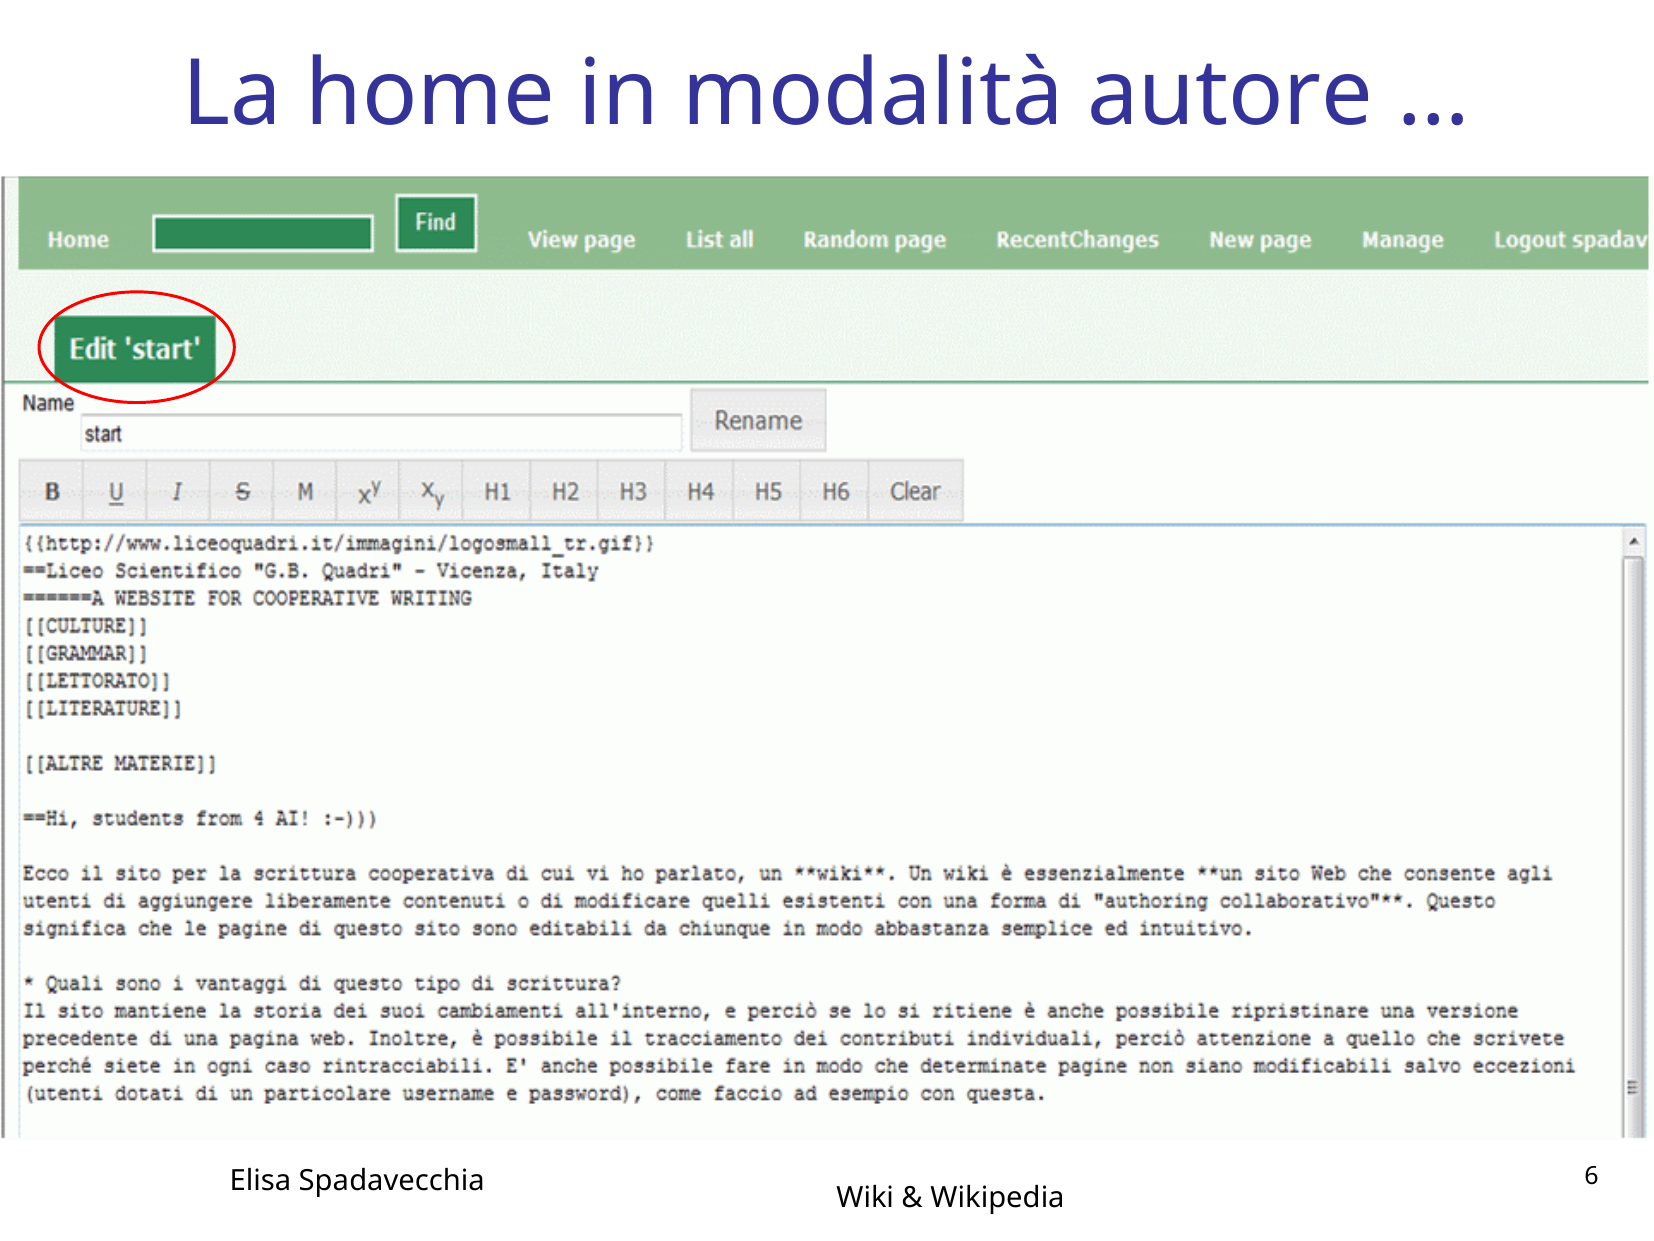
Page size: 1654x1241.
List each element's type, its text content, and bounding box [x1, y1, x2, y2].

text_box Wiki & Wikipedia [644, 1170, 1257, 1241]
text_box Elisa Spadavecchia [214, 1153, 749, 1237]
title La home in modalità autore … [82, 0, 1571, 192]
picture [0, 175, 1654, 1140]
text_box <numero> [1529, 1151, 1654, 1194]
